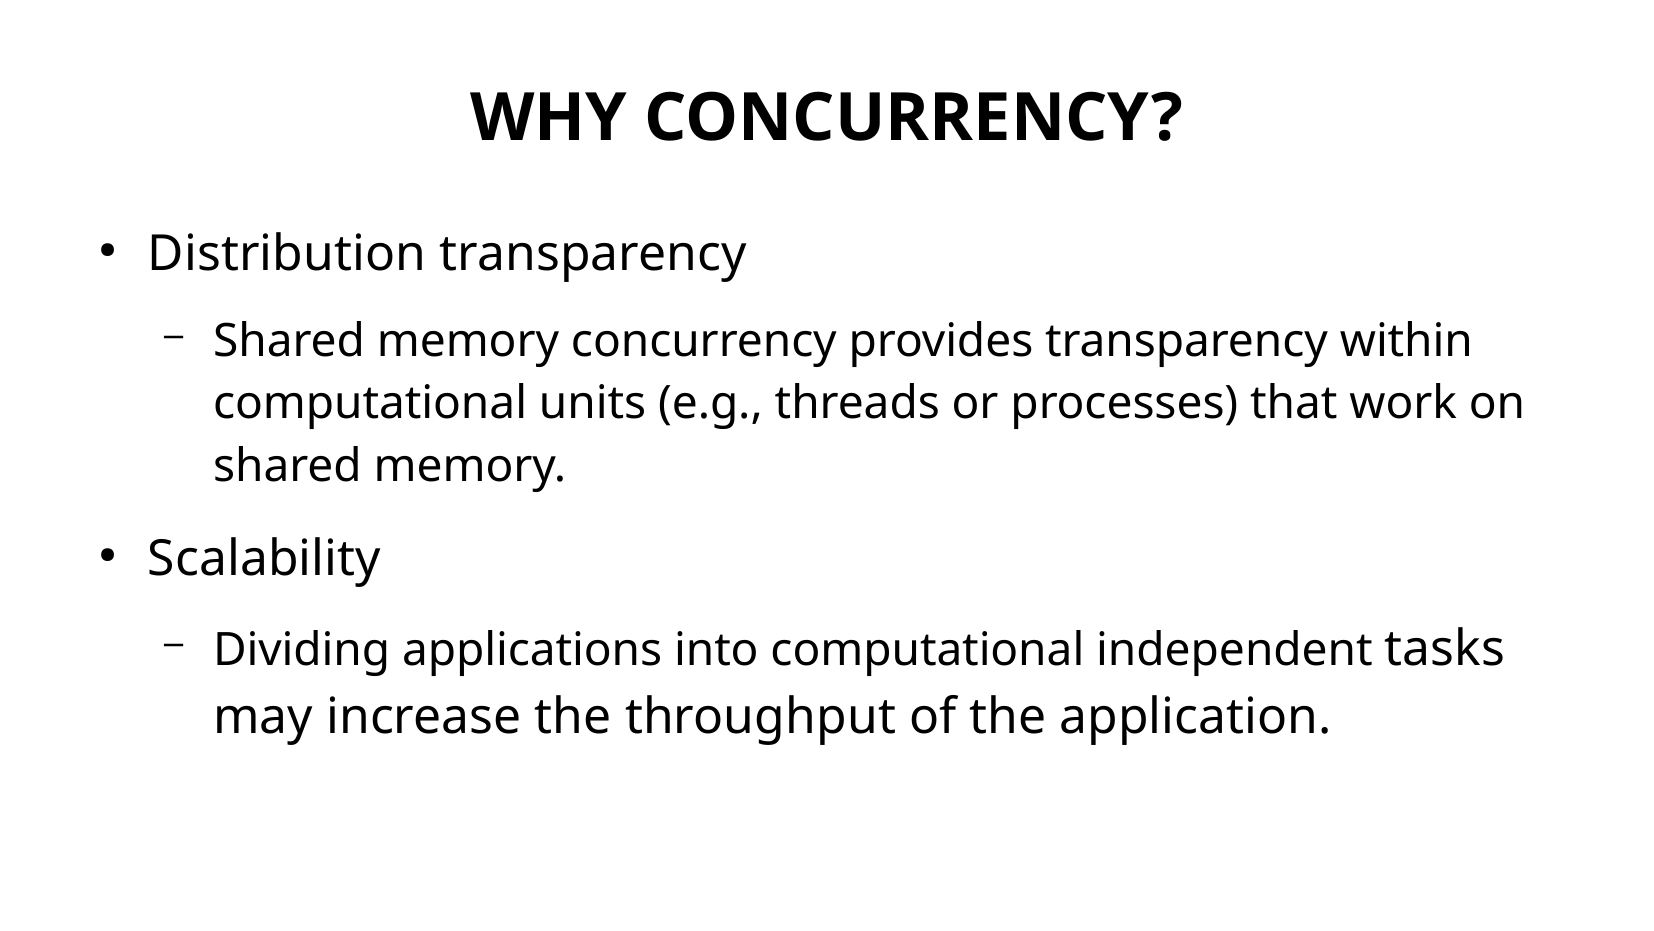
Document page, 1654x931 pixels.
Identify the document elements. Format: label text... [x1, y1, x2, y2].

title WHY CONCURRENCY? [82, 36, 1571, 193]
list Distribution transparency Shared memory concurrency provides transparency within computational units (e.g., threads or processes) that work on shared memory. Scalability Dividing applications into computational independent tasks may increase the throughput of the application. [82, 217, 1571, 757]
